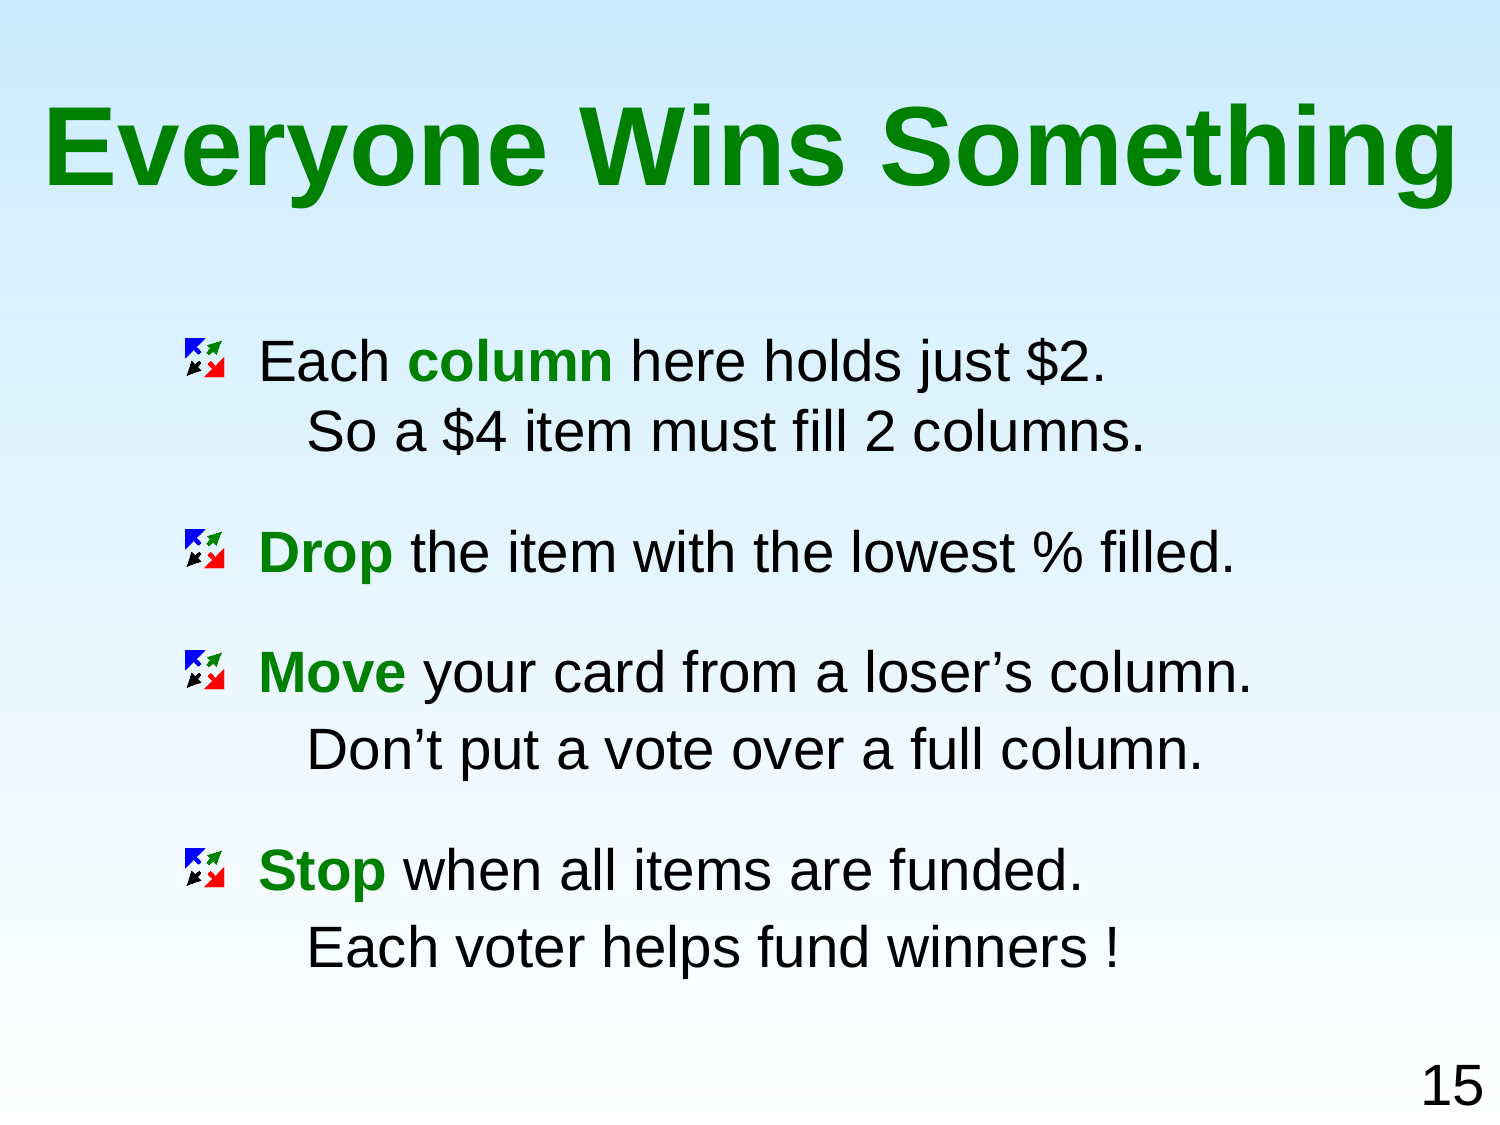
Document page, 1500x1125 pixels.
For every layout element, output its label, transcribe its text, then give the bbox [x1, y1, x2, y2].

picture [183, 846, 226, 889]
text_box Each column here holds just $2. So a $4 item must fill 2 columns. Drop the item with the lowest % filled. Move your card from a loser’s column. Don’t put a vote over a full column. Stop when all items are funded. Each voter helps fund winners ! [149, 315, 1463, 987]
picture [183, 648, 226, 691]
text_box 5 [1400, 1039, 1500, 1125]
picture [183, 527, 226, 570]
title Everyone Wins Something [2, 71, 1500, 222]
picture [183, 336, 226, 379]
